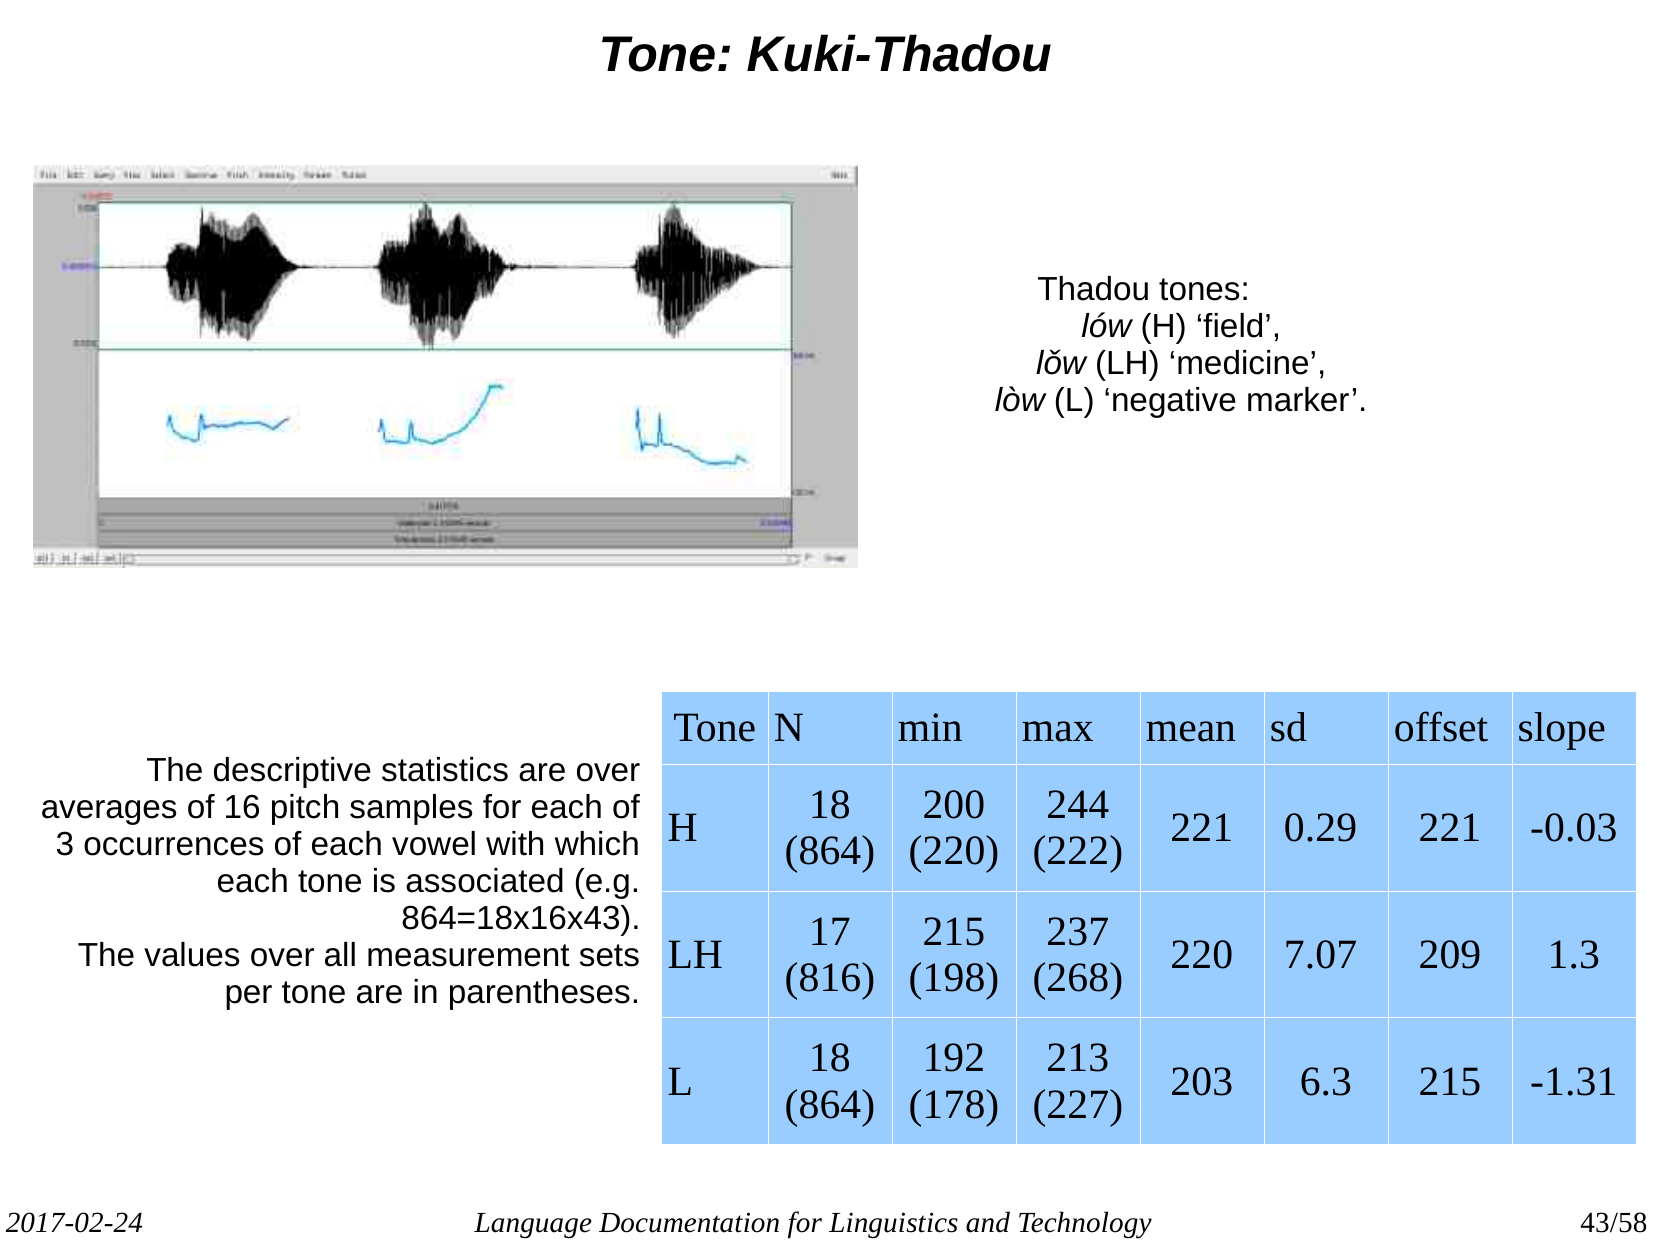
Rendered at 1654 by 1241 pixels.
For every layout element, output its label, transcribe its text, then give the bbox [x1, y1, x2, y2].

table_header slope [1513, 692, 1636, 764]
table_cell 6.3 [1265, 1018, 1388, 1144]
table_cell 209 [1389, 892, 1512, 1017]
title Tone: Kuki-Thadou [0, 2, 1654, 106]
table_cell 0.29 [1265, 765, 1388, 891]
table_header offset [1389, 692, 1512, 764]
text_box Thadou tones: lów (H) ‘field’, lǒw (LH) ‘medicine’, lòw (L) ‘negative marker’. [882, 262, 1406, 426]
table_cell -0.03 [1513, 765, 1636, 891]
table_cell 18 (864) [769, 765, 892, 891]
table_cell 200 (220) [893, 765, 1016, 891]
table_cell 215 [1389, 1018, 1512, 1144]
table_cell L [662, 1018, 768, 1144]
table_cell 1.3 [1513, 892, 1636, 1017]
picture [33, 165, 858, 568]
table_cell -1.31 [1513, 1018, 1636, 1144]
table_cell 213 (227) [1017, 1018, 1140, 1144]
table_header sd [1265, 692, 1388, 764]
text_box The descriptive statistics are over averages of 16 pitch samples for each of 3 occurrences of each vowel with which each tone is associated (e.g. 864=18x16x43). The values over all measurement sets per tone are in parentheses. [6, 744, 656, 1099]
table_cell 221 [1389, 765, 1512, 891]
table_cell 17 (816) [769, 892, 892, 1017]
table_cell 220 [1141, 892, 1264, 1017]
table_cell 215 (198) [893, 892, 1016, 1017]
table_cell 244 (222) [1017, 765, 1140, 891]
table_header N [769, 692, 892, 764]
table_cell H [662, 765, 768, 891]
table_cell 18 (864) [769, 1018, 892, 1144]
table_cell 7.07 [1265, 892, 1388, 1017]
table_cell LH [662, 892, 768, 1017]
table_cell 221 [1141, 765, 1264, 891]
table_header max [1017, 692, 1140, 764]
table_cell 237 (268) [1017, 892, 1140, 1017]
table_cell 203 [1141, 1018, 1264, 1144]
table_header min [893, 692, 1016, 764]
table_header Tone [662, 692, 768, 764]
table_cell 192 (178) [893, 1018, 1016, 1144]
table_header mean [1141, 692, 1264, 764]
